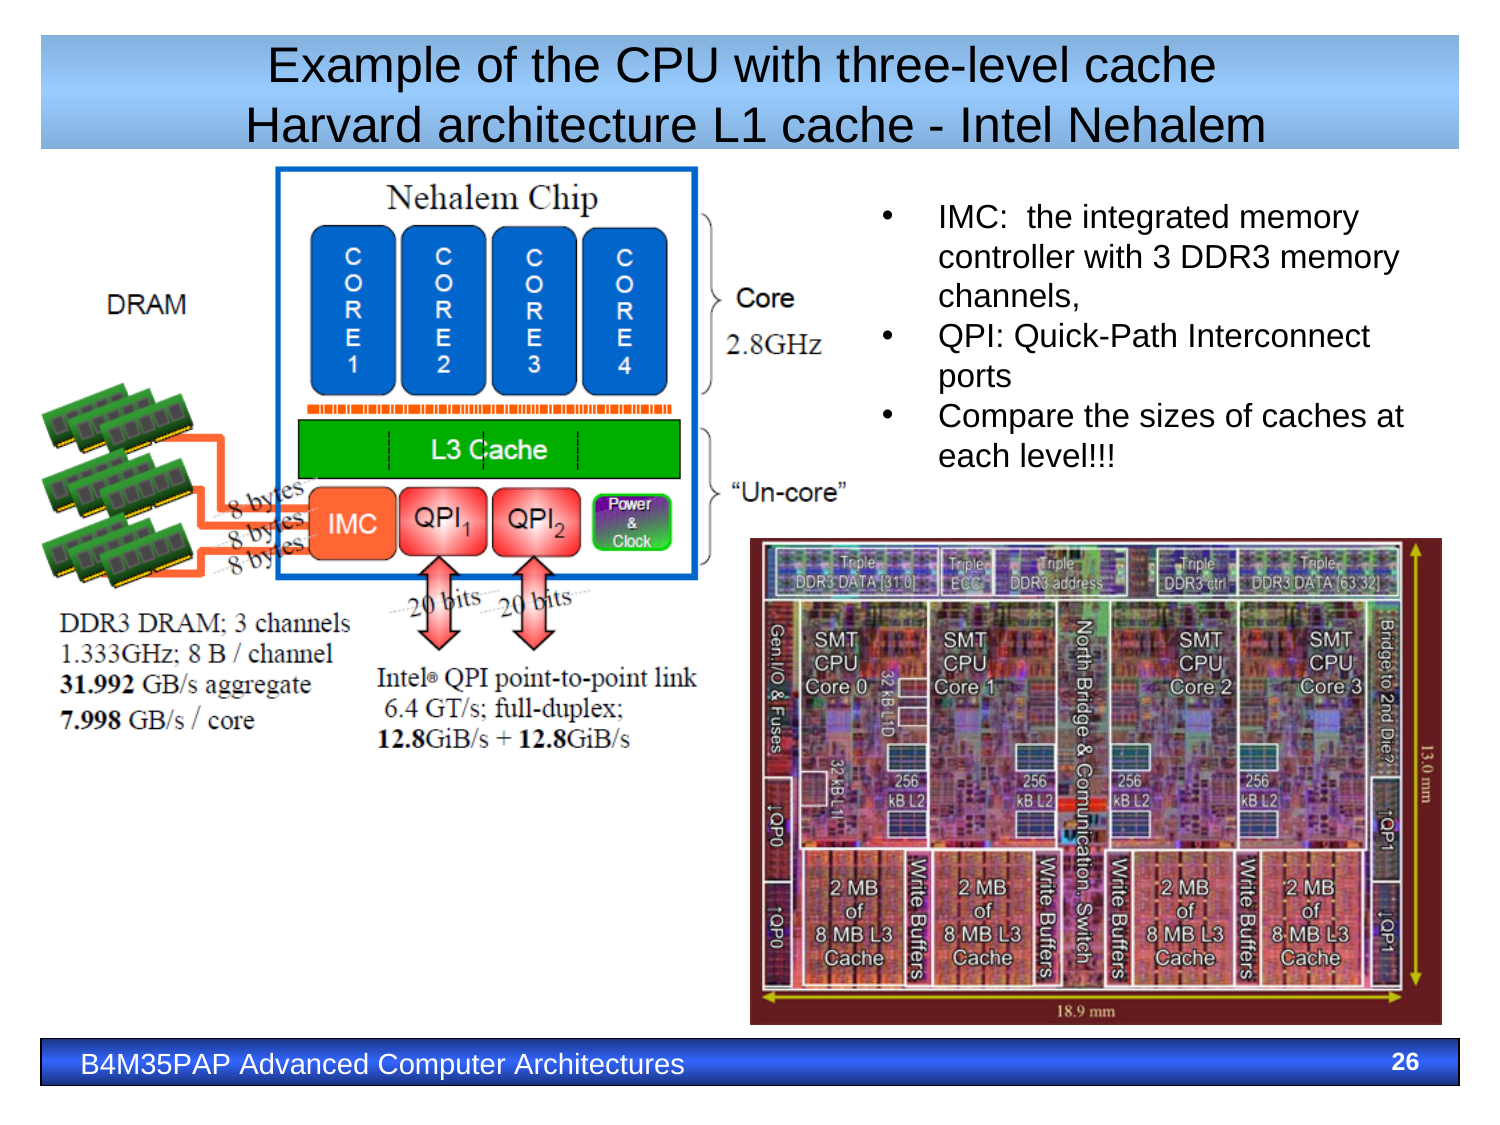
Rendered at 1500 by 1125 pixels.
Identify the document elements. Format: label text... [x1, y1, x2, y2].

text_box IMC: the integrated memory controller with 3 DDR3 memory channels, QPI: Quick-Path Interconnect ports Compare the sizes of caches at each level!!! [867, 187, 1453, 482]
title Example of the CPU with three-level cache Harvard architecture L1 cache - Intel Nehalem [41, 35, 1459, 149]
picture [35, 152, 1442, 1025]
